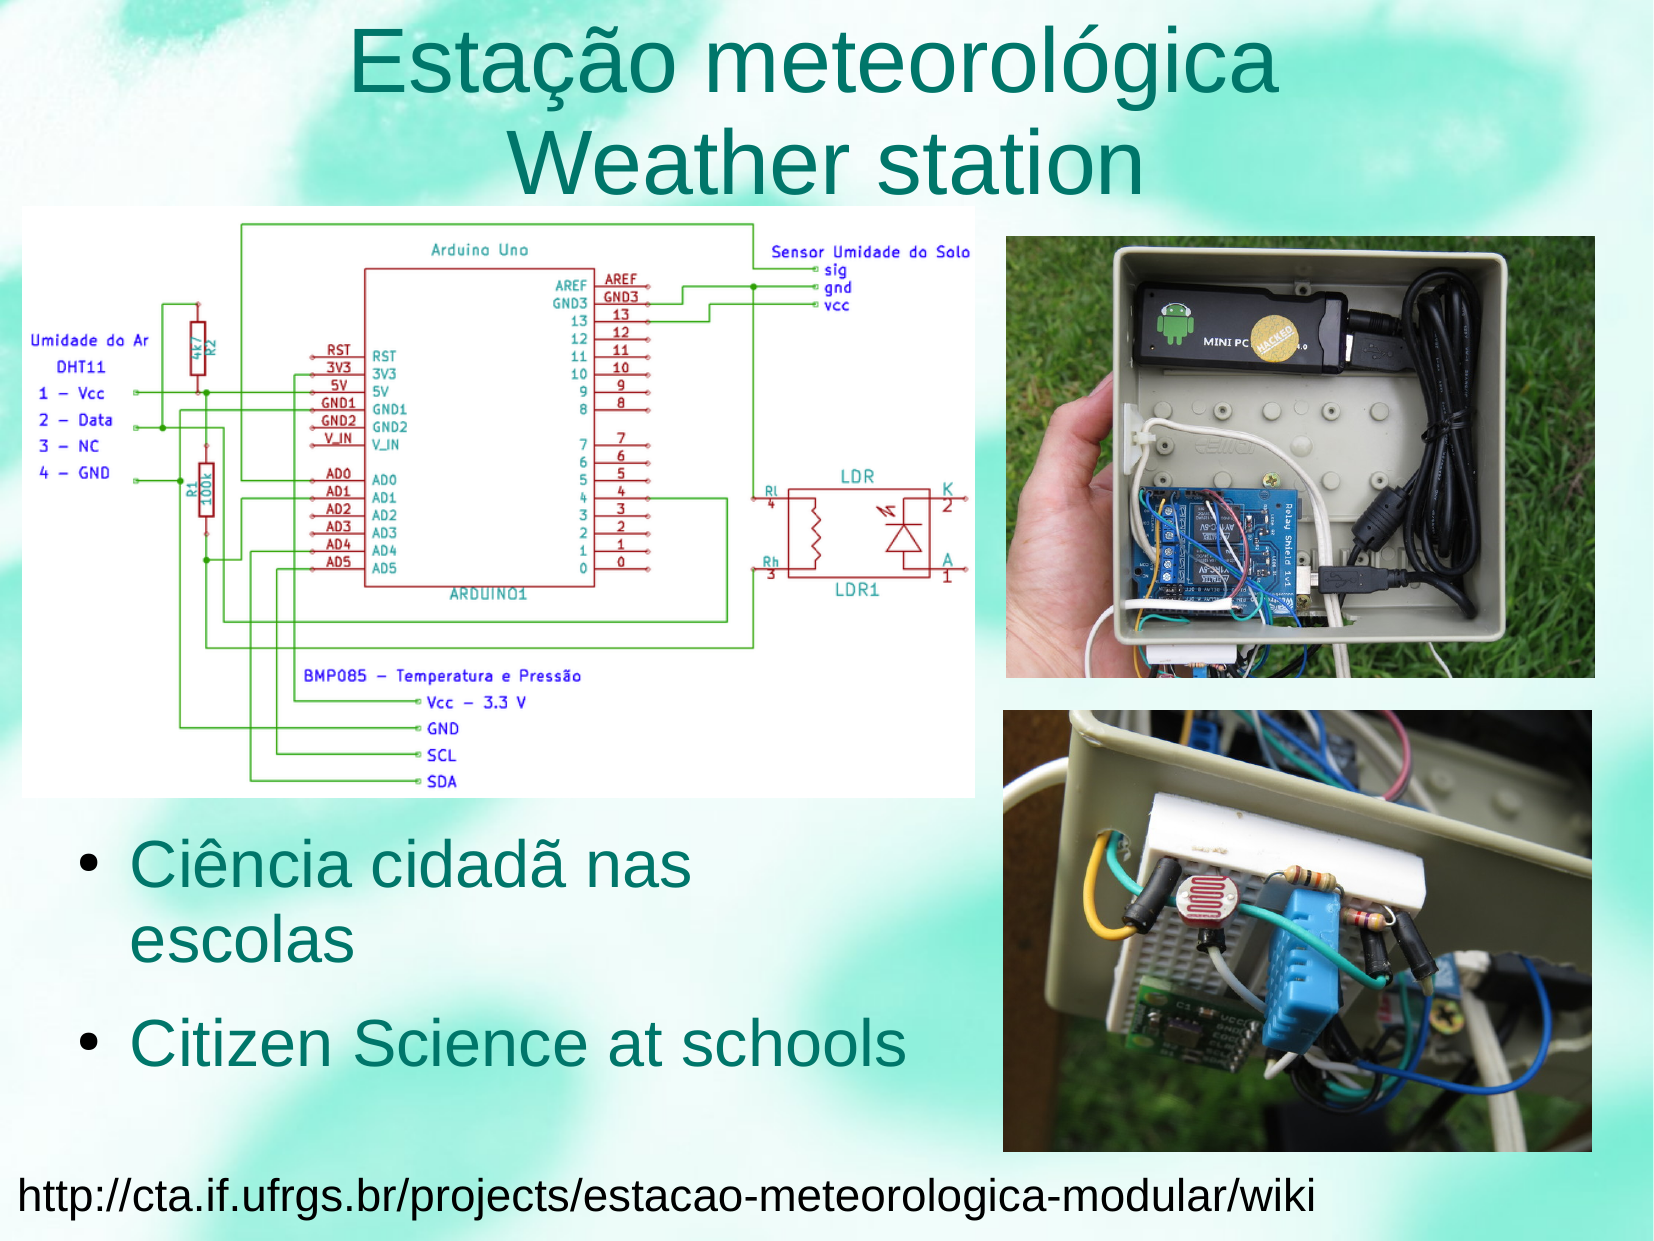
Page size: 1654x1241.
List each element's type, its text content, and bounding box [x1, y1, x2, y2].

title Estação meteorológica Weather station [82, 8, 1571, 216]
list Ciência cidadã nas escolas Citizen Science at schools [59, 826, 916, 1162]
text_box http://cta.if.ufrgs.br/projects/estacao-meteorologica-modular/wiki [2, 1162, 1565, 1229]
picture [0, 0, 1654, 1241]
